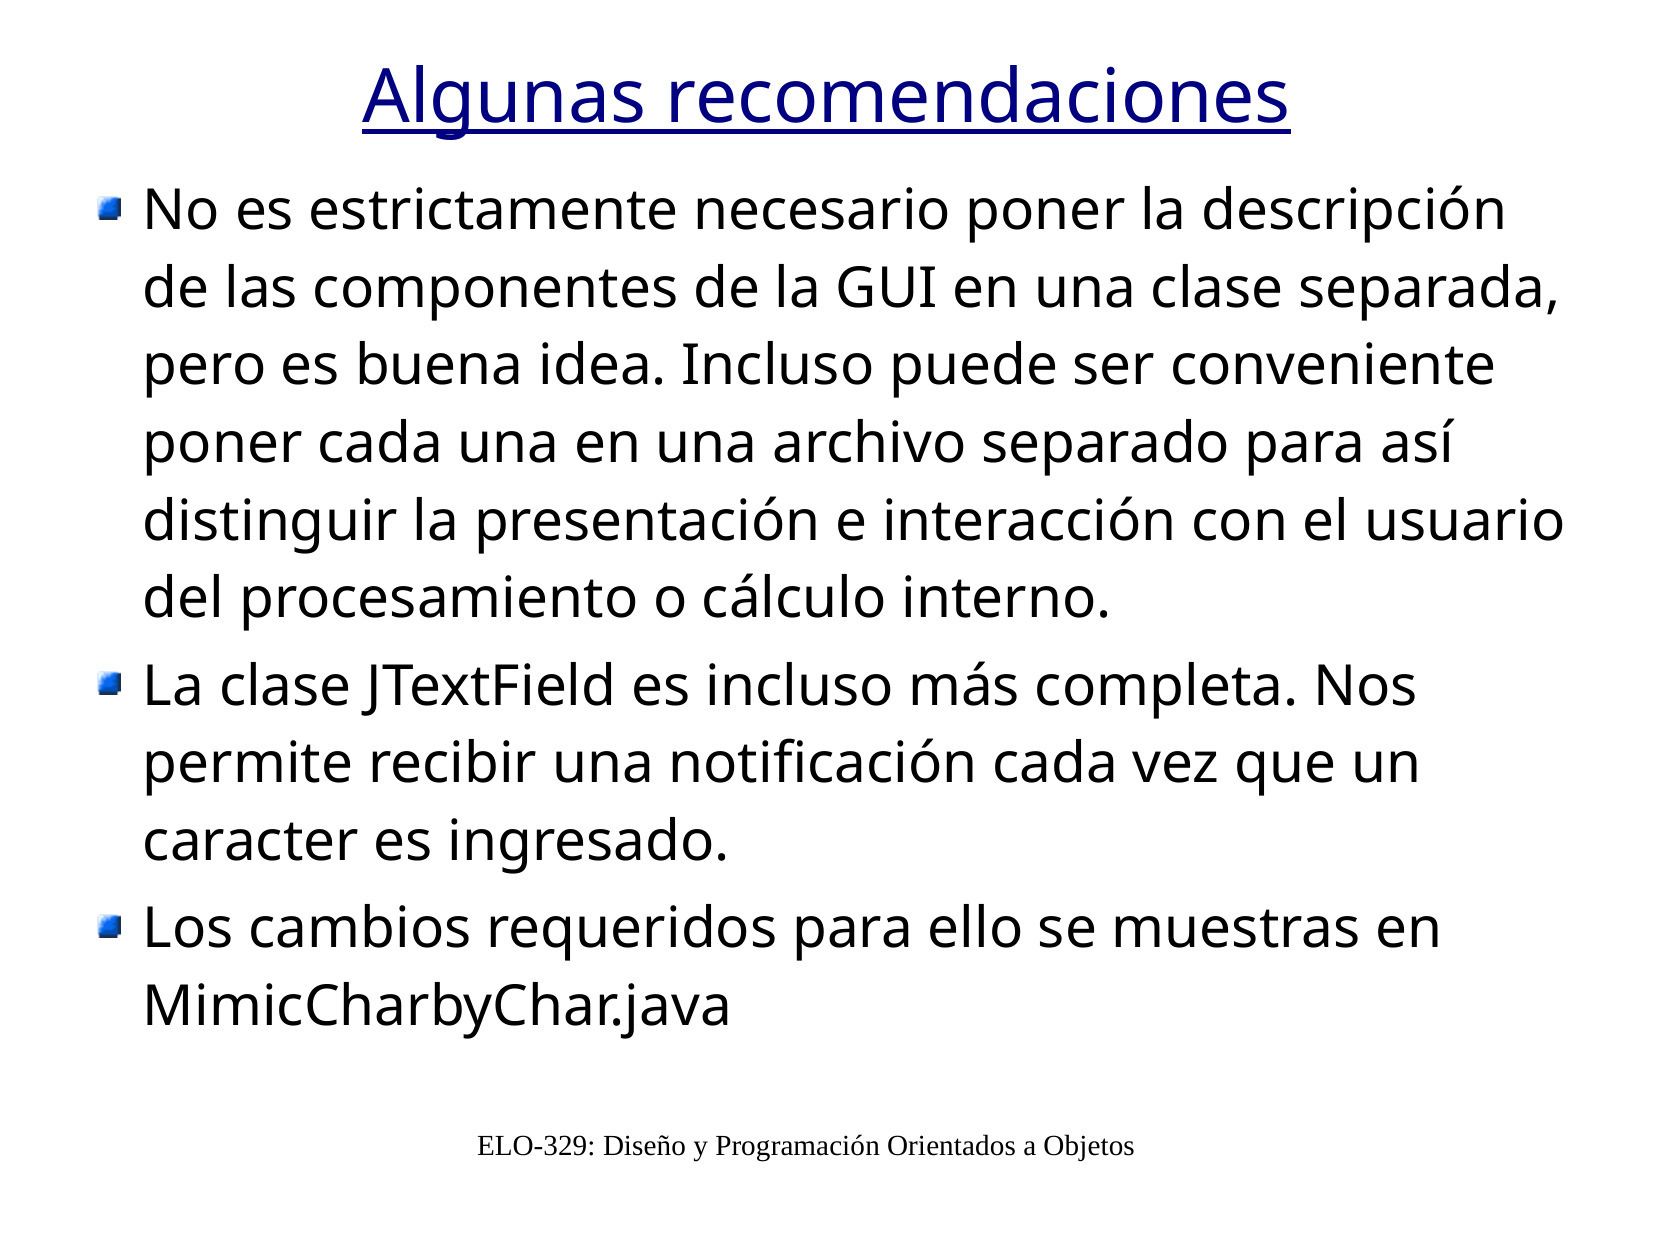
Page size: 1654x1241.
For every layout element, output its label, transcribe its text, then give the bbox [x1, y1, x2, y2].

list No es estrictamente necesario poner la descripción de las componentes de la GUI en una clase separada, pero es buena idea. Incluso puede ser conveniente poner cada una en una archivo separado para así distinguir la presentación e interacción con el usuario del procesamiento o cálculo interno. La clase JTextField es incluso más completa. Nos permite recibir una notificación cada vez que un caracter es ingresado. Los cambios requeridos para ello se muestras en MimicCharbyChar.java [82, 169, 1571, 1126]
title Algunas recomendaciones [82, 43, 1571, 145]
